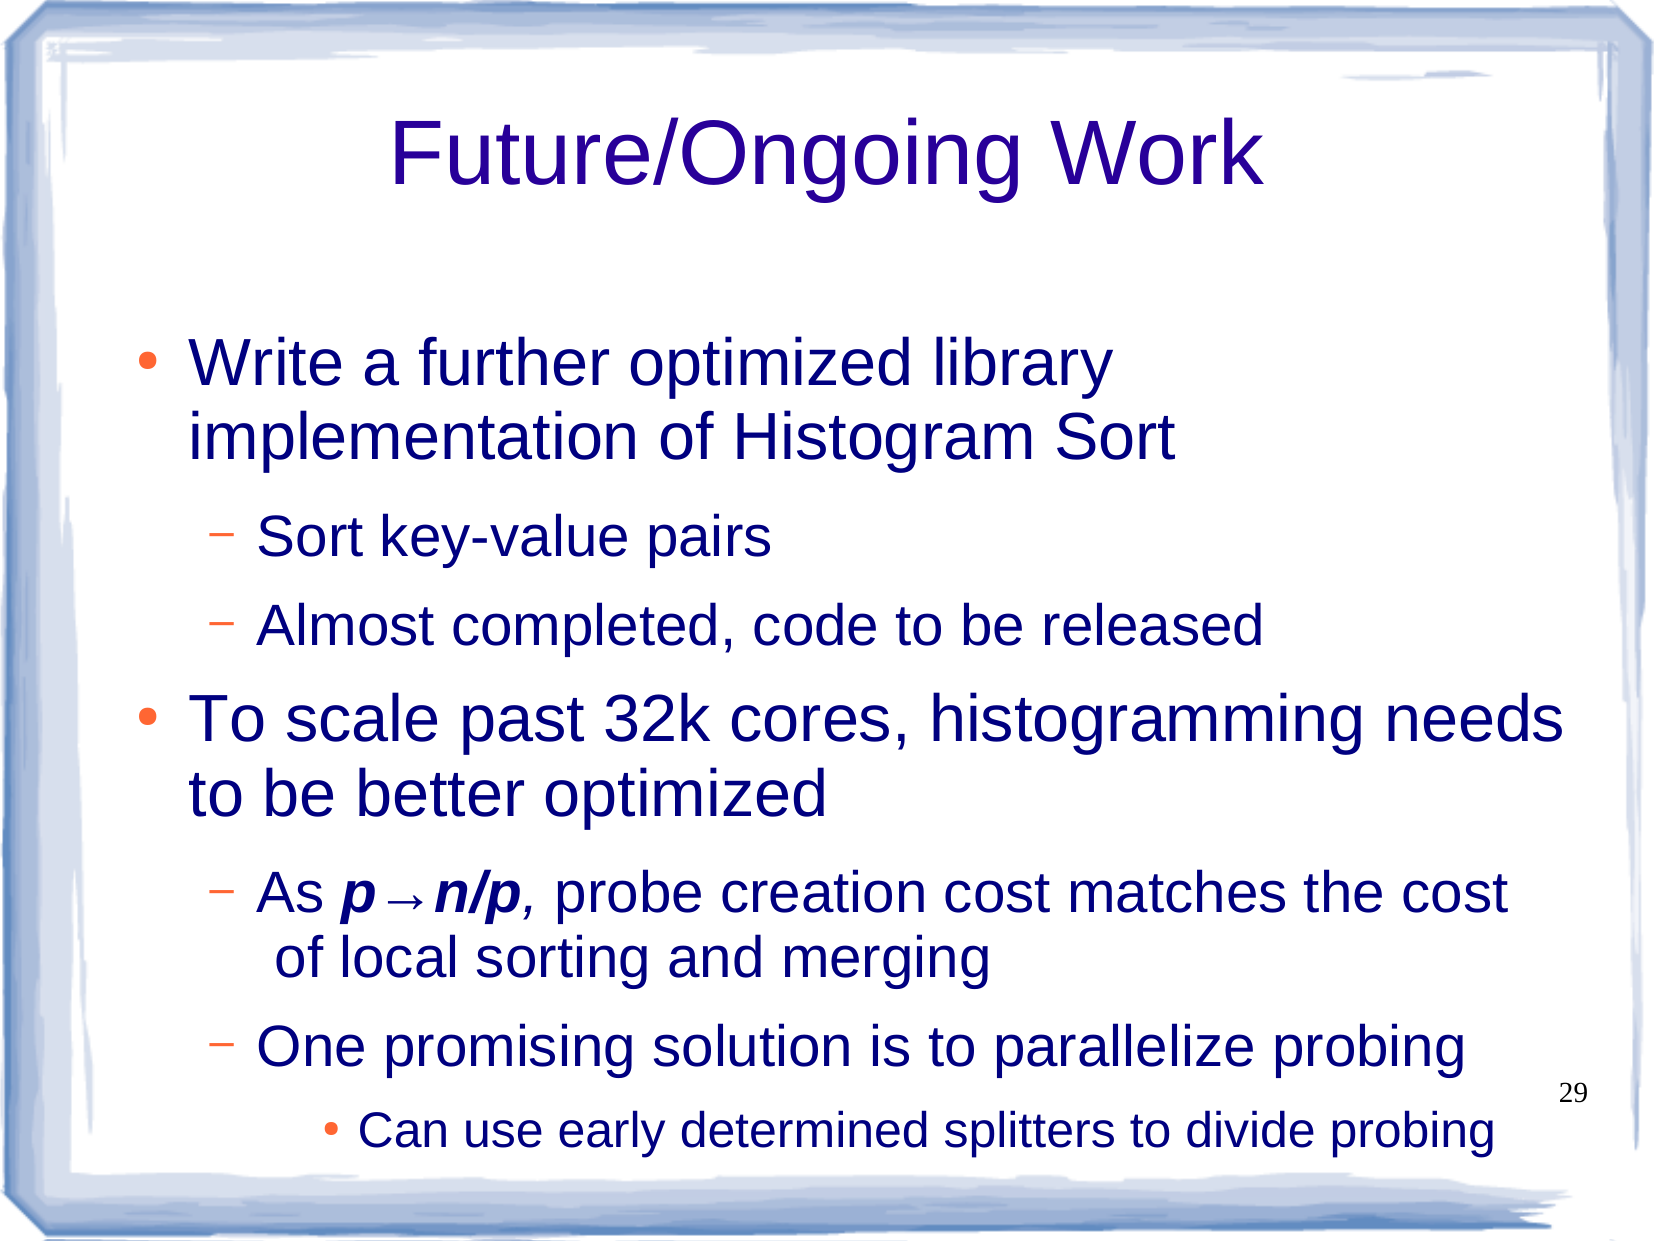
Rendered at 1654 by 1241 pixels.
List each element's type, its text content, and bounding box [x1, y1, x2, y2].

list Write a further optimized library implementation of Histogram Sort Sort key-value pairs Almost completed, code to be released To scale past 32k cores, histogramming needs to be better optimized As p→n/p, probe creation cost matches the cost of local sorting and merging One promising solution is to parallelize probing Can use early determined splitters to divide probing [118, 324, 1571, 1159]
picture [0, 0, 1654, 1241]
title Future/Ongoing Work [82, 49, 1571, 257]
